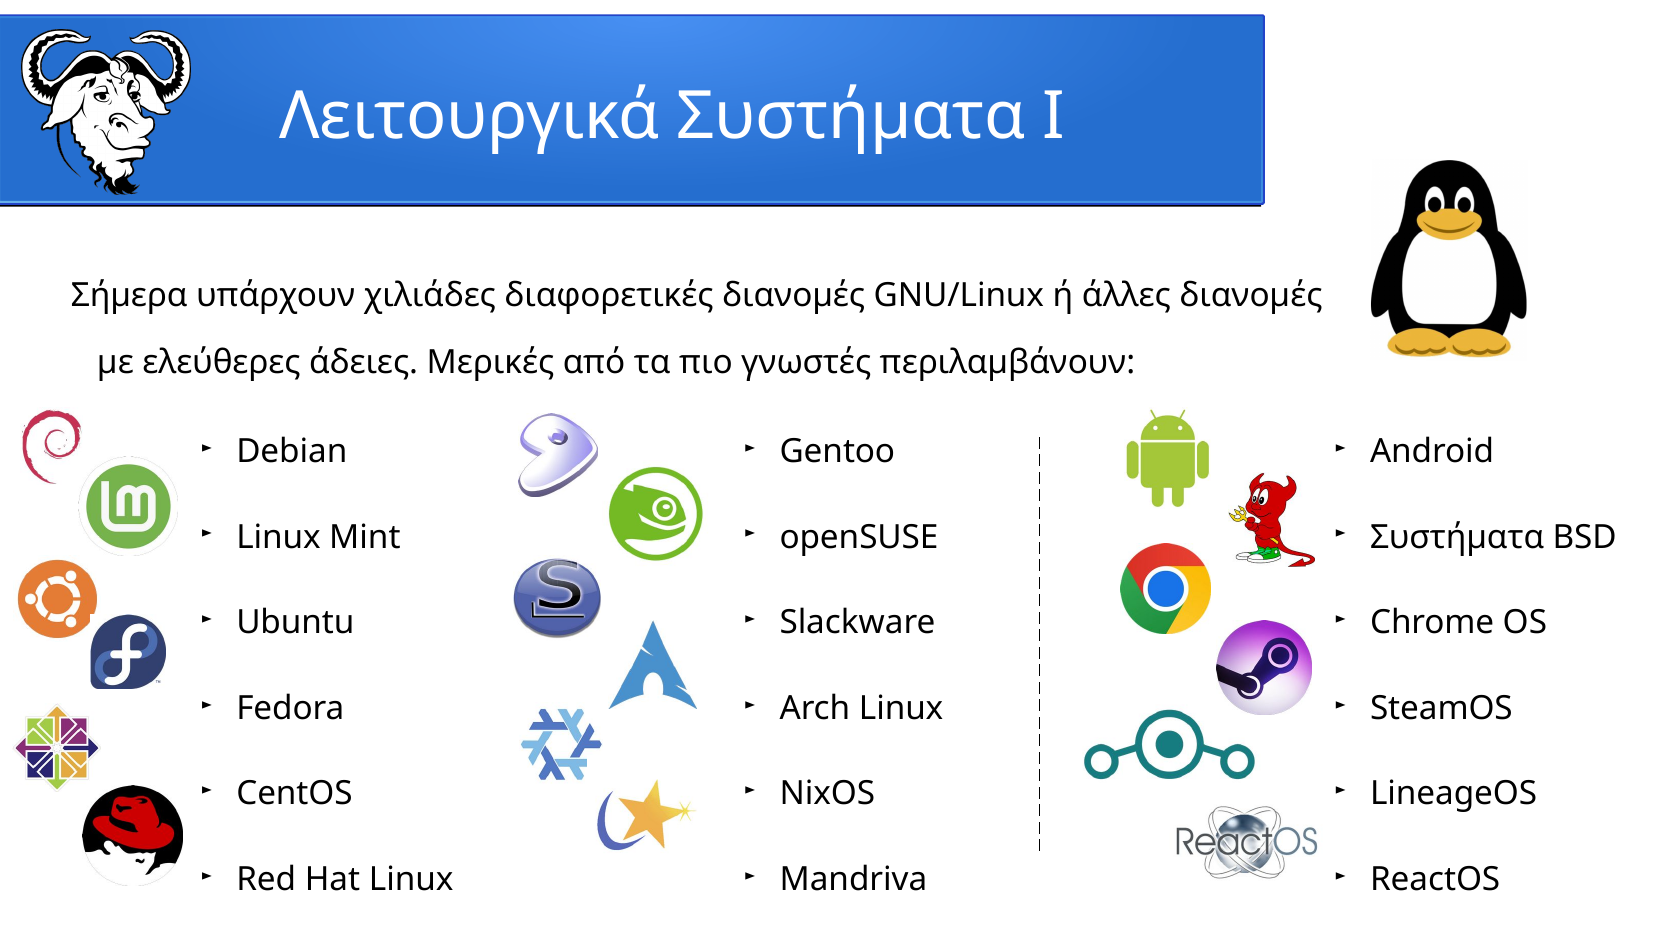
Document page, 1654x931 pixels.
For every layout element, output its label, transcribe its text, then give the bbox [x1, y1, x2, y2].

picture [1169, 800, 1325, 886]
picture [602, 460, 709, 567]
picture [518, 413, 598, 497]
picture [519, 702, 706, 875]
text_box Gentoo openSUSE Slackware Arch Linux NixOS Mandriva [744, 404, 1058, 922]
picture [608, 620, 697, 709]
picture [1074, 620, 1312, 792]
picture [1370, 159, 1528, 361]
picture [13, 407, 178, 689]
picture [1228, 472, 1315, 567]
text_box Android Συστήματα BSD Chrome OS SteamOS LineageOS ReactOS [1334, 404, 1648, 922]
title Λειτουργικά Συστήματα Ι [146, 28, 1235, 196]
picture [12, 703, 183, 886]
text_box Debian Linux Mint Ubuntu Fedora CentOS Red Hat Linux [200, 404, 514, 922]
picture [1124, 407, 1211, 509]
picture [21, 29, 191, 195]
picture [1120, 543, 1211, 634]
picture [513, 555, 601, 642]
text_box Σήμερα υπάρχουν χιλιάδες διαφορετικές διανομές GNU/Linux ή άλλες διανομές με ελεύθερες άδειες. Μερικές από τα πιο γνωστές περιλαμβάνουν: [35, 248, 1648, 390]
